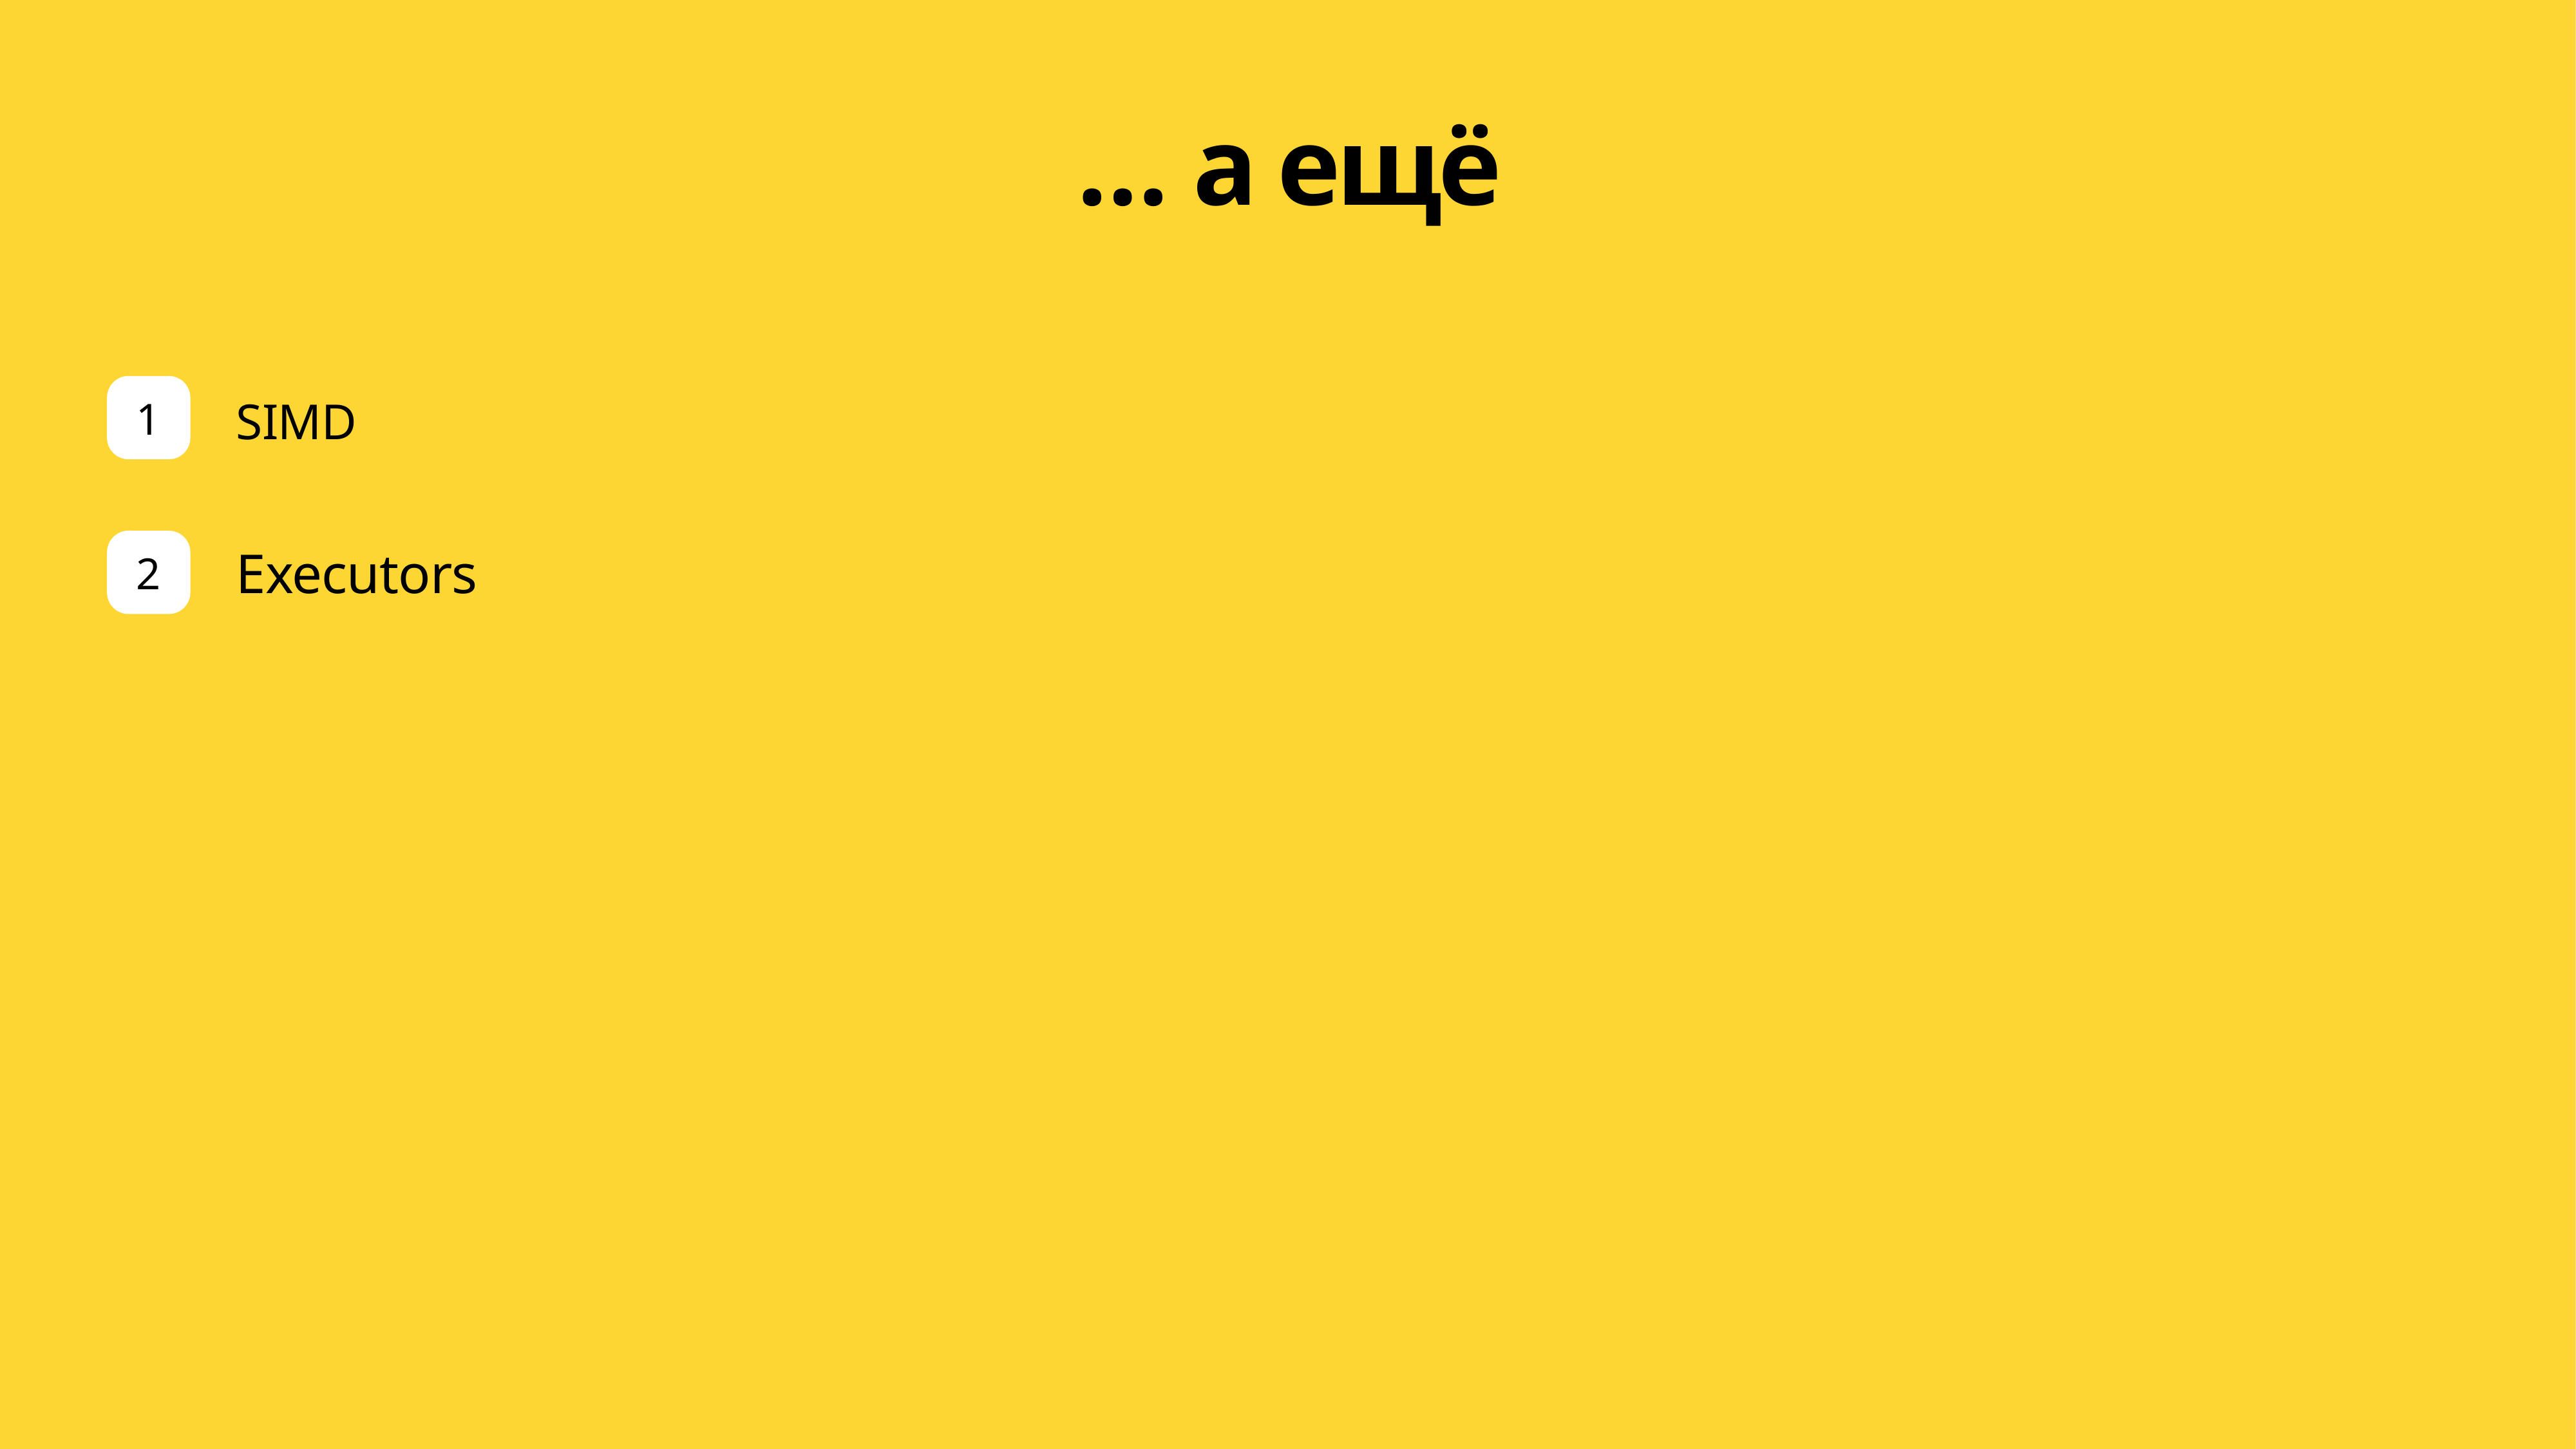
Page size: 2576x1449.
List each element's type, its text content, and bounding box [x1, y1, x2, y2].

title … а ещё [106, 101, 2473, 228]
text_box 1 [107, 375, 191, 460]
text_box Executors [236, 550, 1059, 605]
text_box SIMD [236, 395, 1019, 450]
text_box 2 [107, 530, 191, 614]
